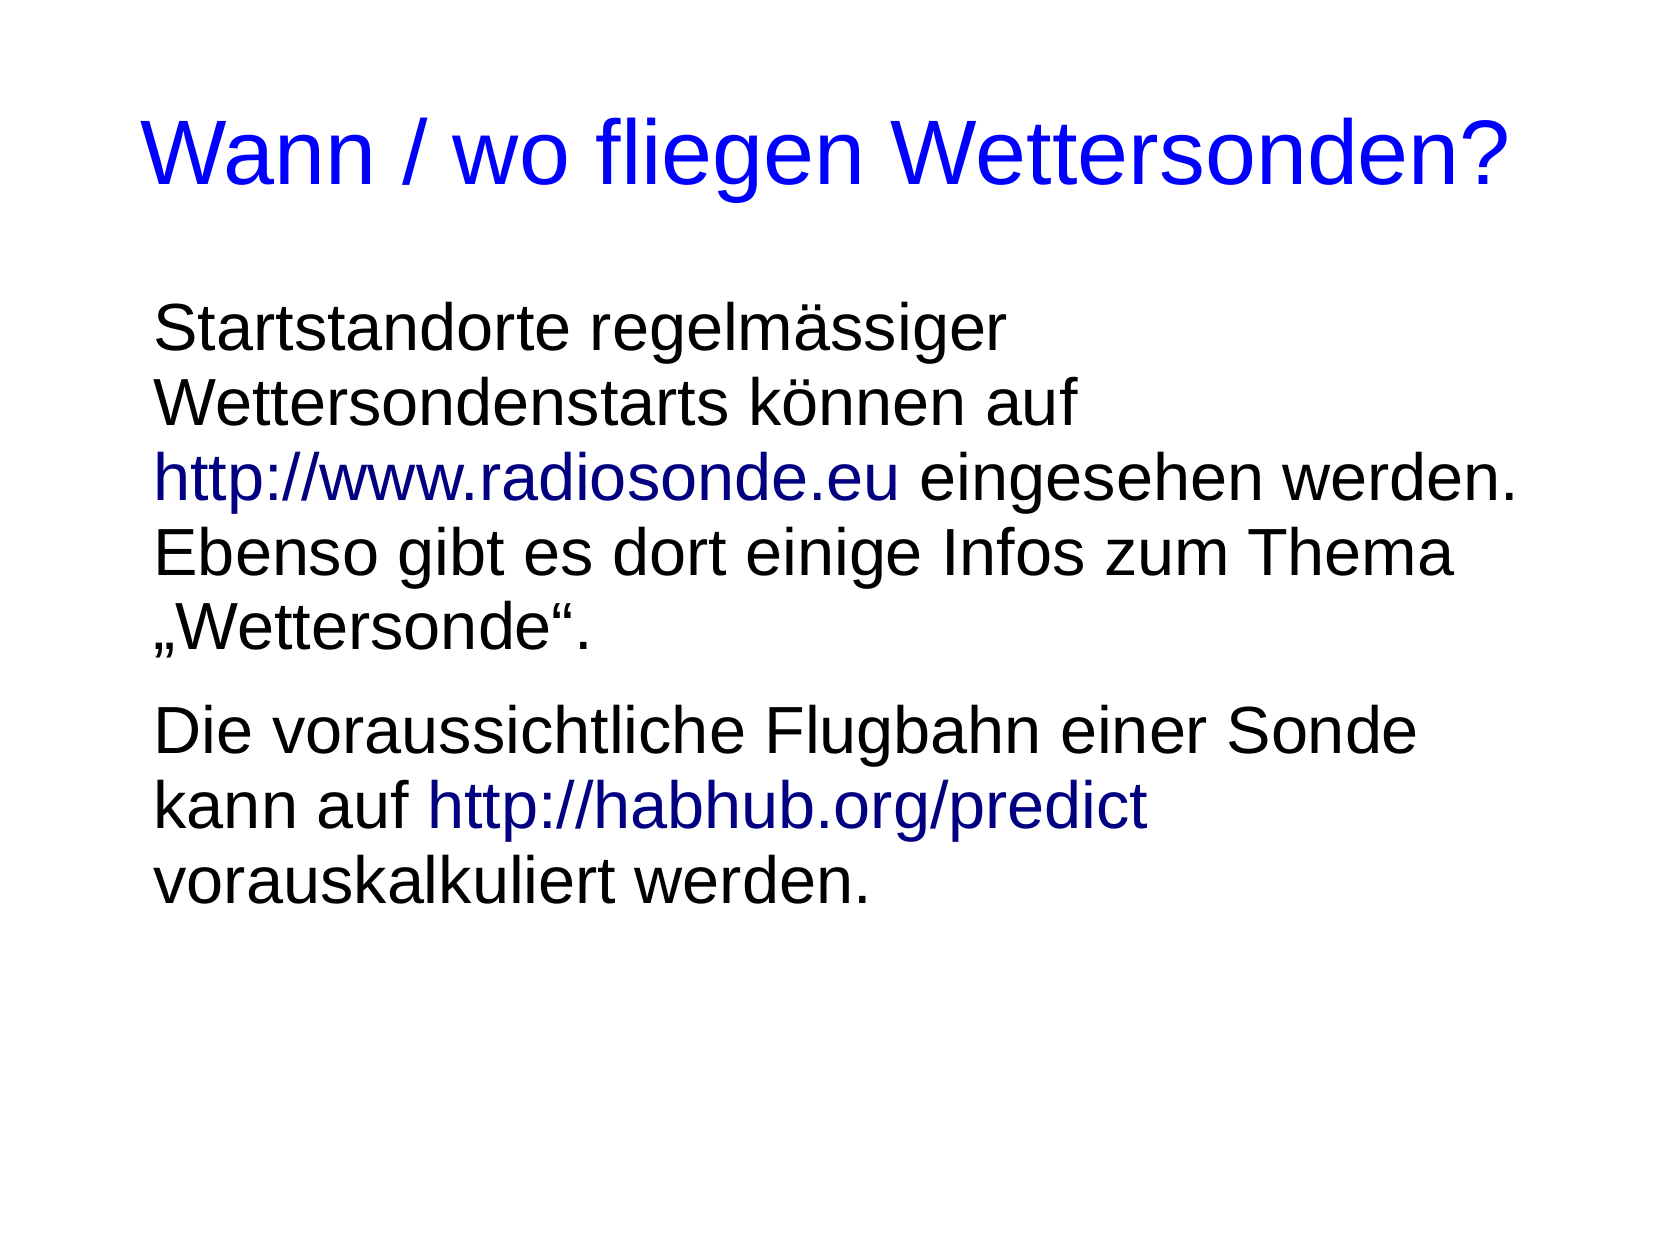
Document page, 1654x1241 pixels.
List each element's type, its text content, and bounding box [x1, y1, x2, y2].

title Wann / wo fliegen Wettersonden? [82, 49, 1571, 257]
list Startstandorte regelmässiger Wettersondenstarts können auf http://www.radiosonde.eu eingesehen werden. Ebenso gibt es dort einige Infos zum Thema „Wettersonde“. Die voraussichtliche Flugbahn einer Sonde kann auf http://habhub.org/predict vorauskalkuliert werden. [82, 290, 1571, 1010]
